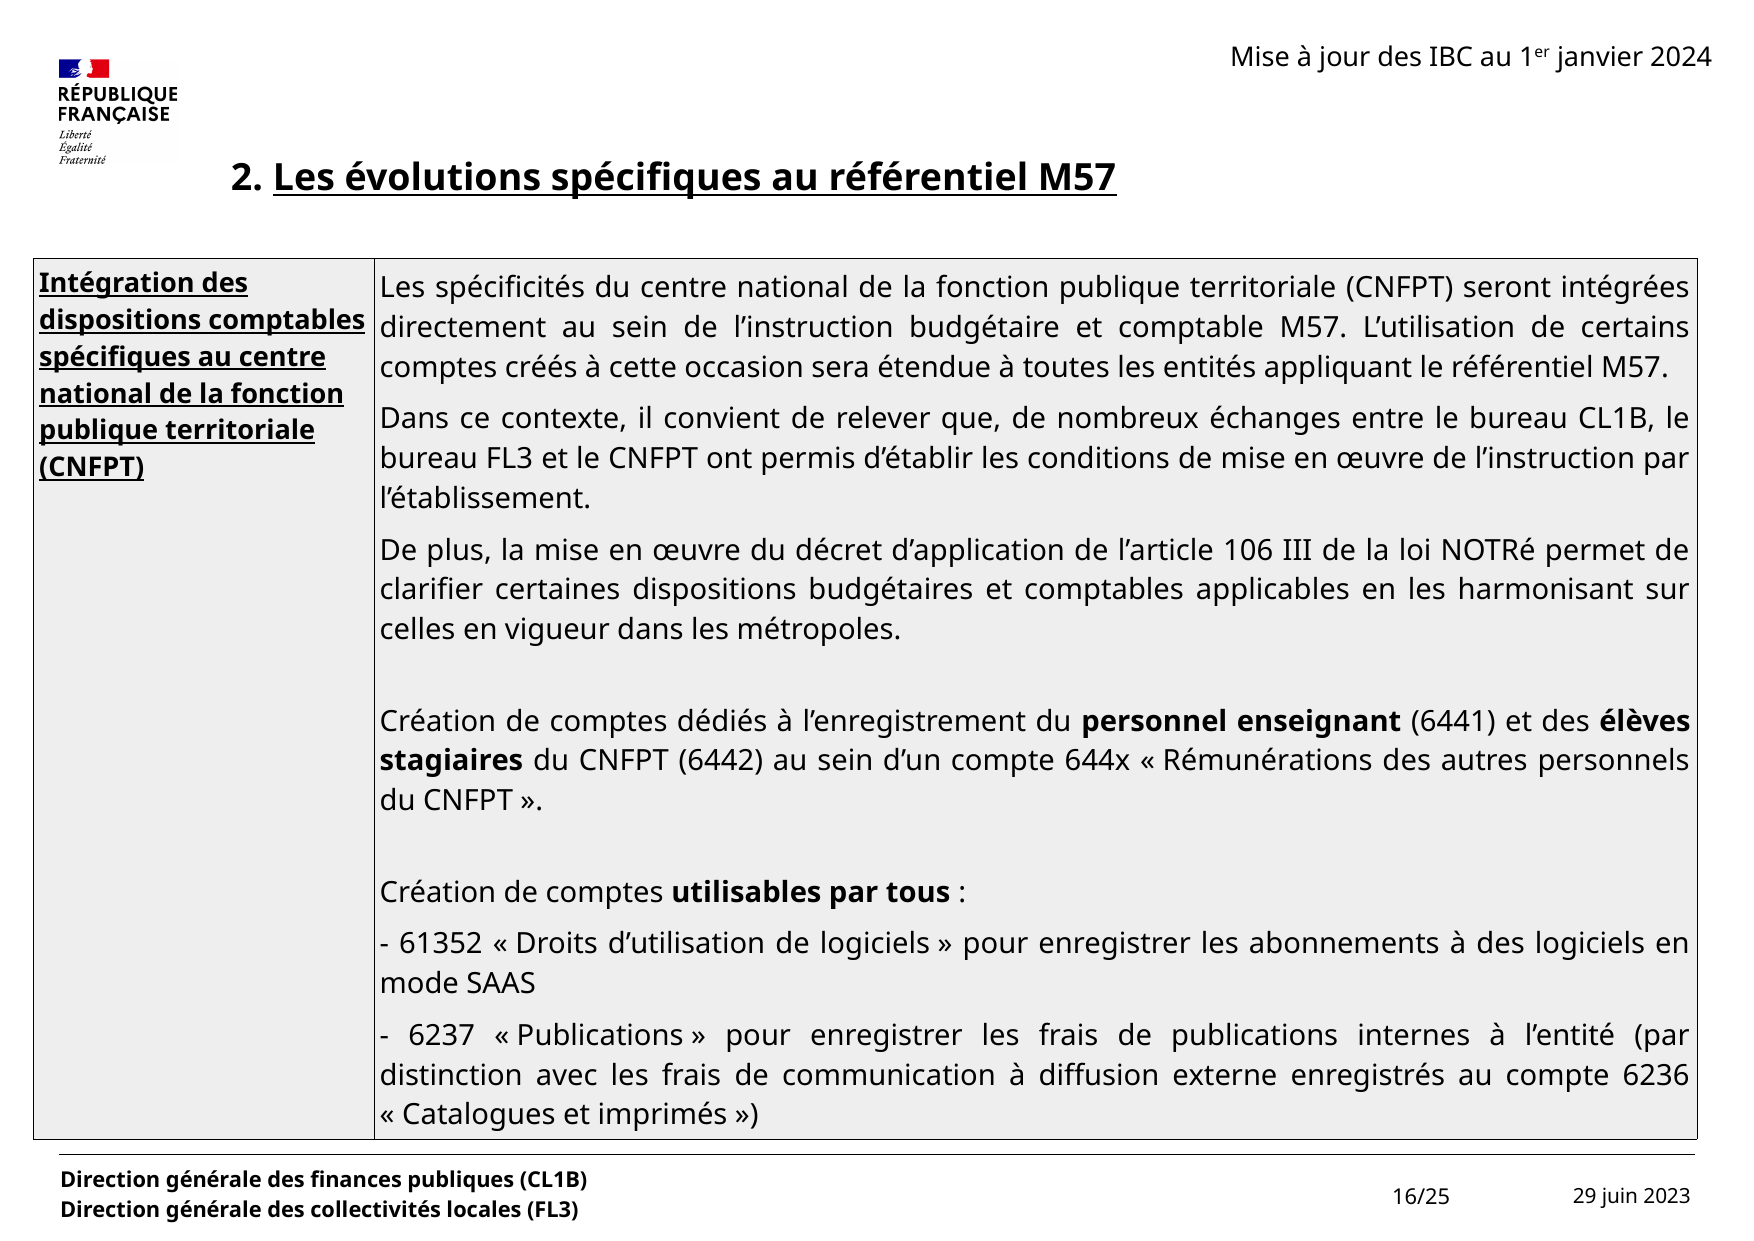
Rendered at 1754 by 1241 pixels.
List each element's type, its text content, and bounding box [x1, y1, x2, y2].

list 2. Les évolutions spécifiques au référentiel M57 [230, 150, 1526, 221]
table_header Les spécificités du centre national de la fonction publique territoriale (CNFPT) seront intégrées directement au sein de l’instruction budgétaire et comptable M57. L’utilisation de certains comptes créés à cette occasion sera étendue à toutes les entités appliquant le référentiel M57. Dans ce contexte, il convient de relever que, de nombreux échanges entre le bureau CL1B, le bureau FL3 et le CNFPT ont permis d’établir les conditions de mise en œuvre de l’instruction par l’établissement. De plus, la mise en œuvre du décret d’application de l’article 106 III de la loi NOTRé permet de clarifier certaines dispositions budgétaires et comptables applicables en les harmonisant sur celles en vigueur dans les métropoles. Création de comptes dédiés à l’enregistrement du personnel enseignant (6441) et des élèves stagiaires du CNFPT (6442) au sein d’un compte 644x « Rémunérations des autres personnels du CNFPT ». Création de comptes utilisables par tous : - 61352 « Droits d’utilisation de logiciels » pour enregistrer les abonnements à des logiciels en mode SAAS - 6237 « Publications » pour enregistrer les frais de publications internes à l’entité (par distinction avec les frais de communication à diffusion externe enregistrés au compte 6236 « Catalogues et imprimés ») [375, 259, 1697, 1139]
text_box Mise à jour des IBC au 1er janvier 2024 [210, 30, 1727, 79]
table_header Intégration des dispositions comptables spécifiques au centre national de la fonction publique territoriale (CNFPT) [34, 259, 374, 1139]
picture [59, 59, 178, 164]
